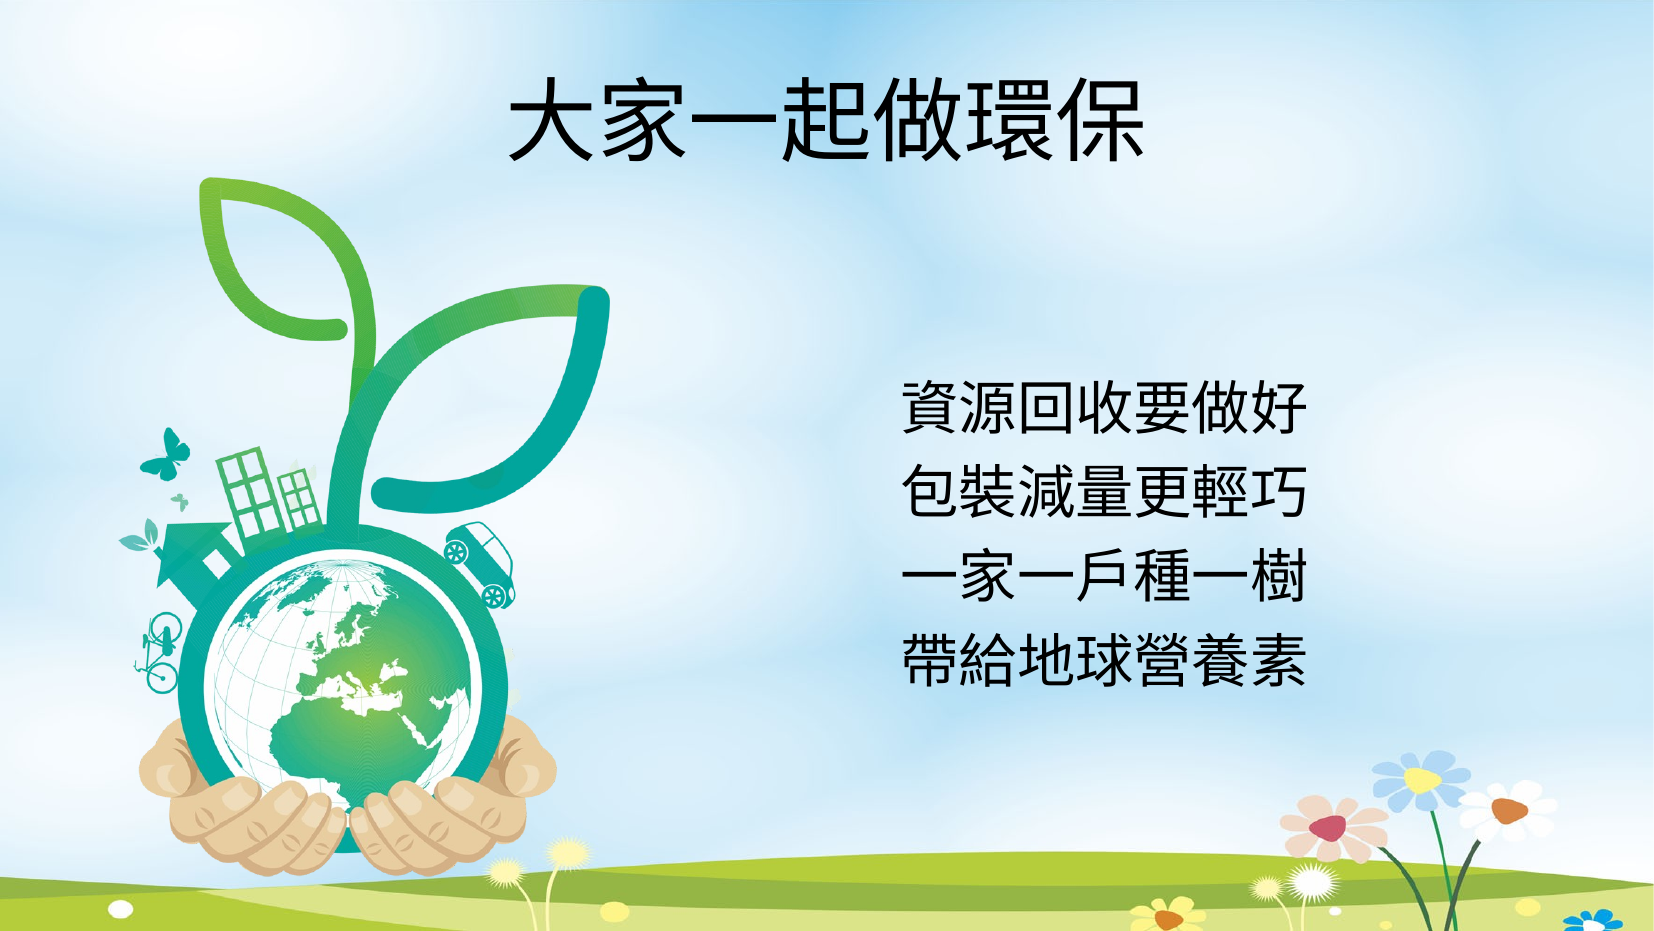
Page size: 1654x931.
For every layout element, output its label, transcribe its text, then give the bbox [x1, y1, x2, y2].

text_box 資源回收要做好 包裝減量更輕巧 一家一戶種一樹 帶給地球營養素 [885, 354, 1359, 650]
title 大家一起做環保 [82, 37, 1571, 193]
picture [0, 0, 1654, 931]
